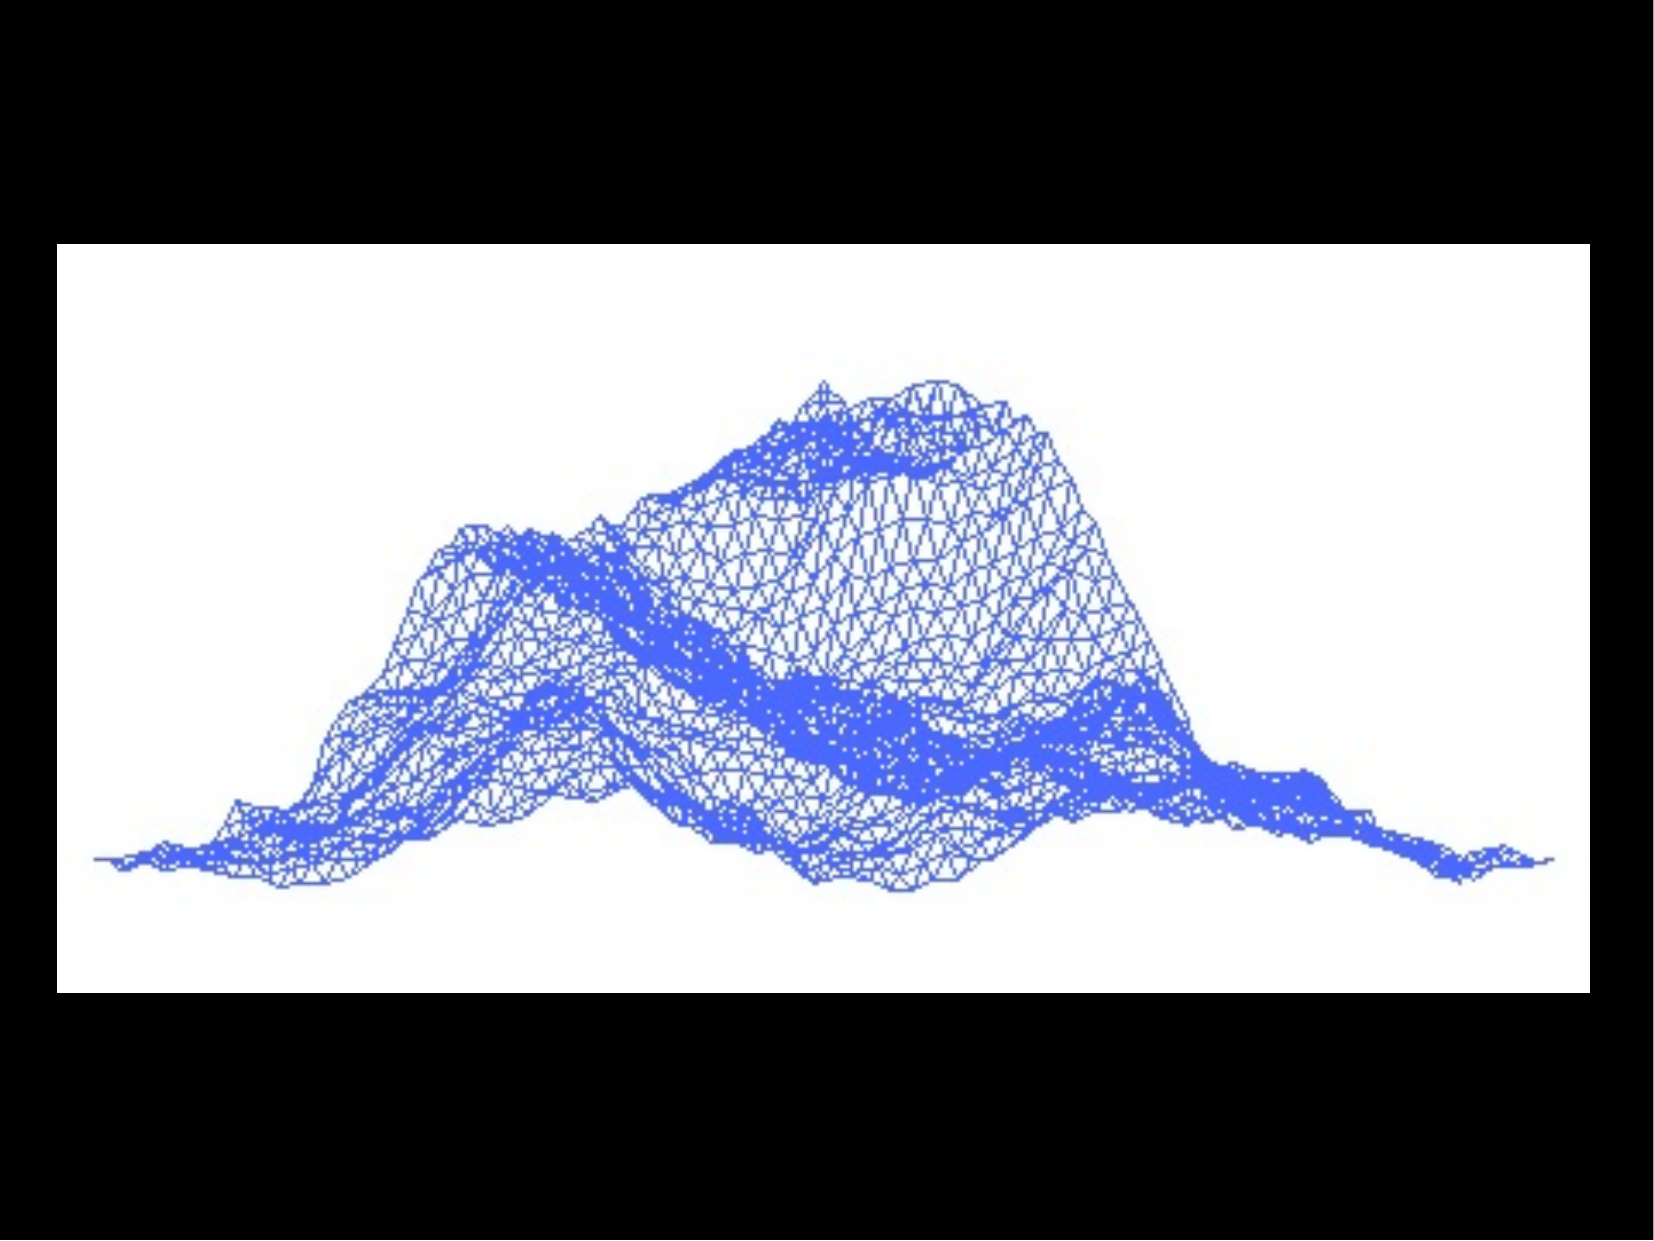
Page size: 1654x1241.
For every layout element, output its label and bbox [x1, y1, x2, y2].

picture [57, 244, 1590, 993]
